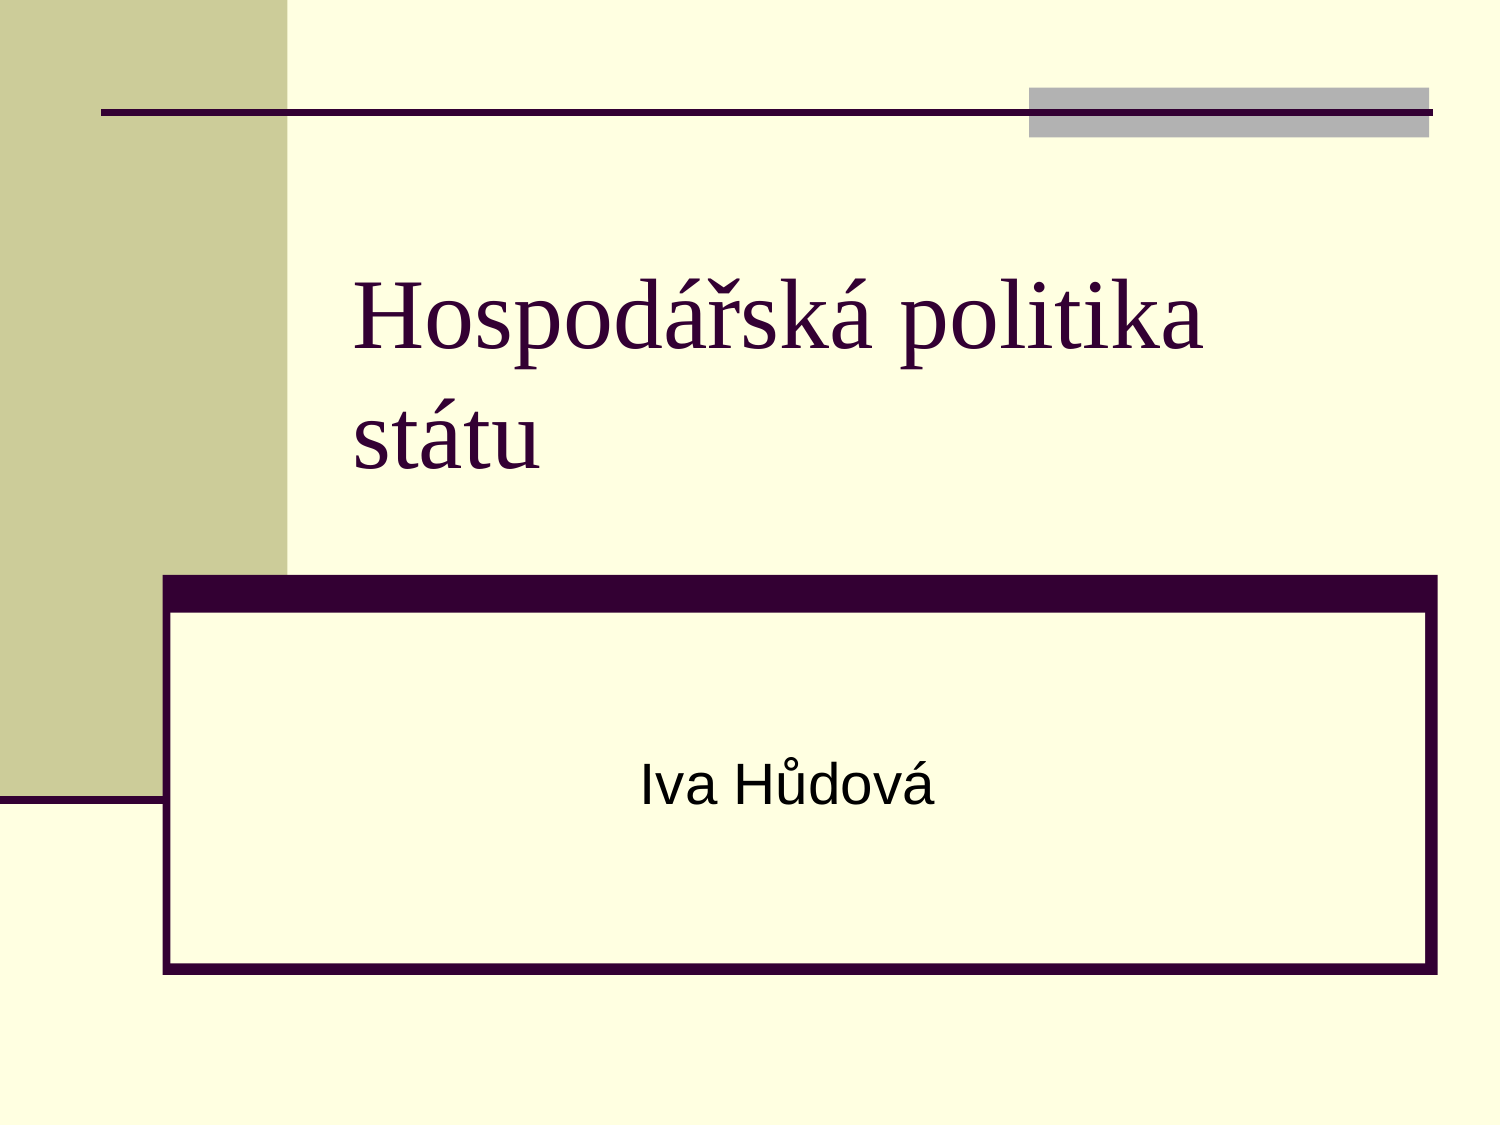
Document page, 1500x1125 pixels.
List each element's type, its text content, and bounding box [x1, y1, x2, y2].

subtitle Iva Hůdová [225, 649, 1351, 913]
title Hospodářská politika státu [337, 187, 1425, 551]
